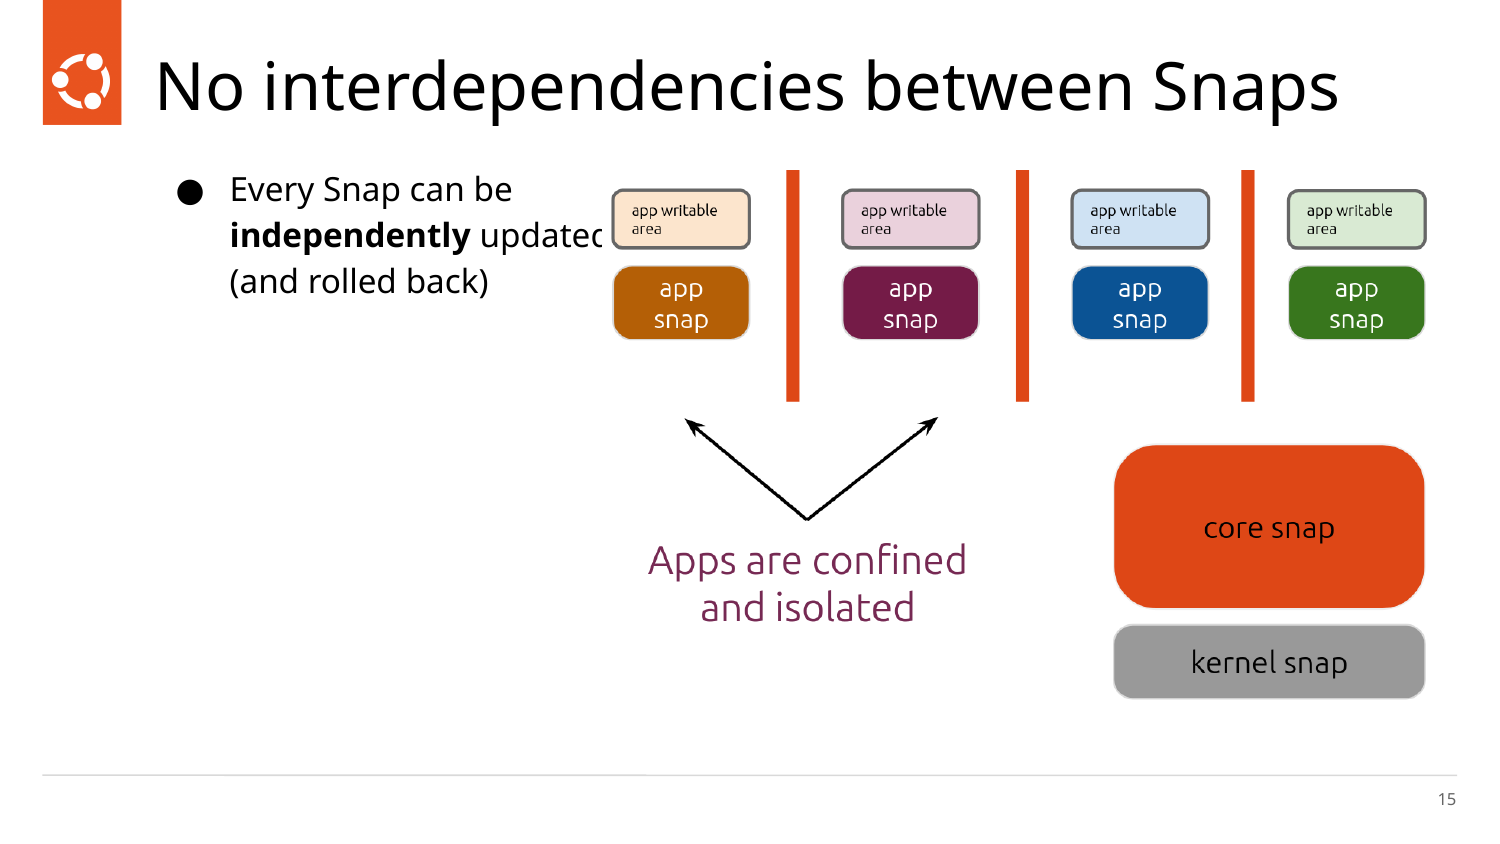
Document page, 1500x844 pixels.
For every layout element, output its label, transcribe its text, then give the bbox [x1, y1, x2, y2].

picture [602, 162, 1434, 711]
slide_number <number> [1381, 773, 1472, 839]
list Every Snap can be independently updated (and rolled back) [154, 162, 1343, 768]
title No interdependencies between Snaps [154, 43, 1458, 126]
